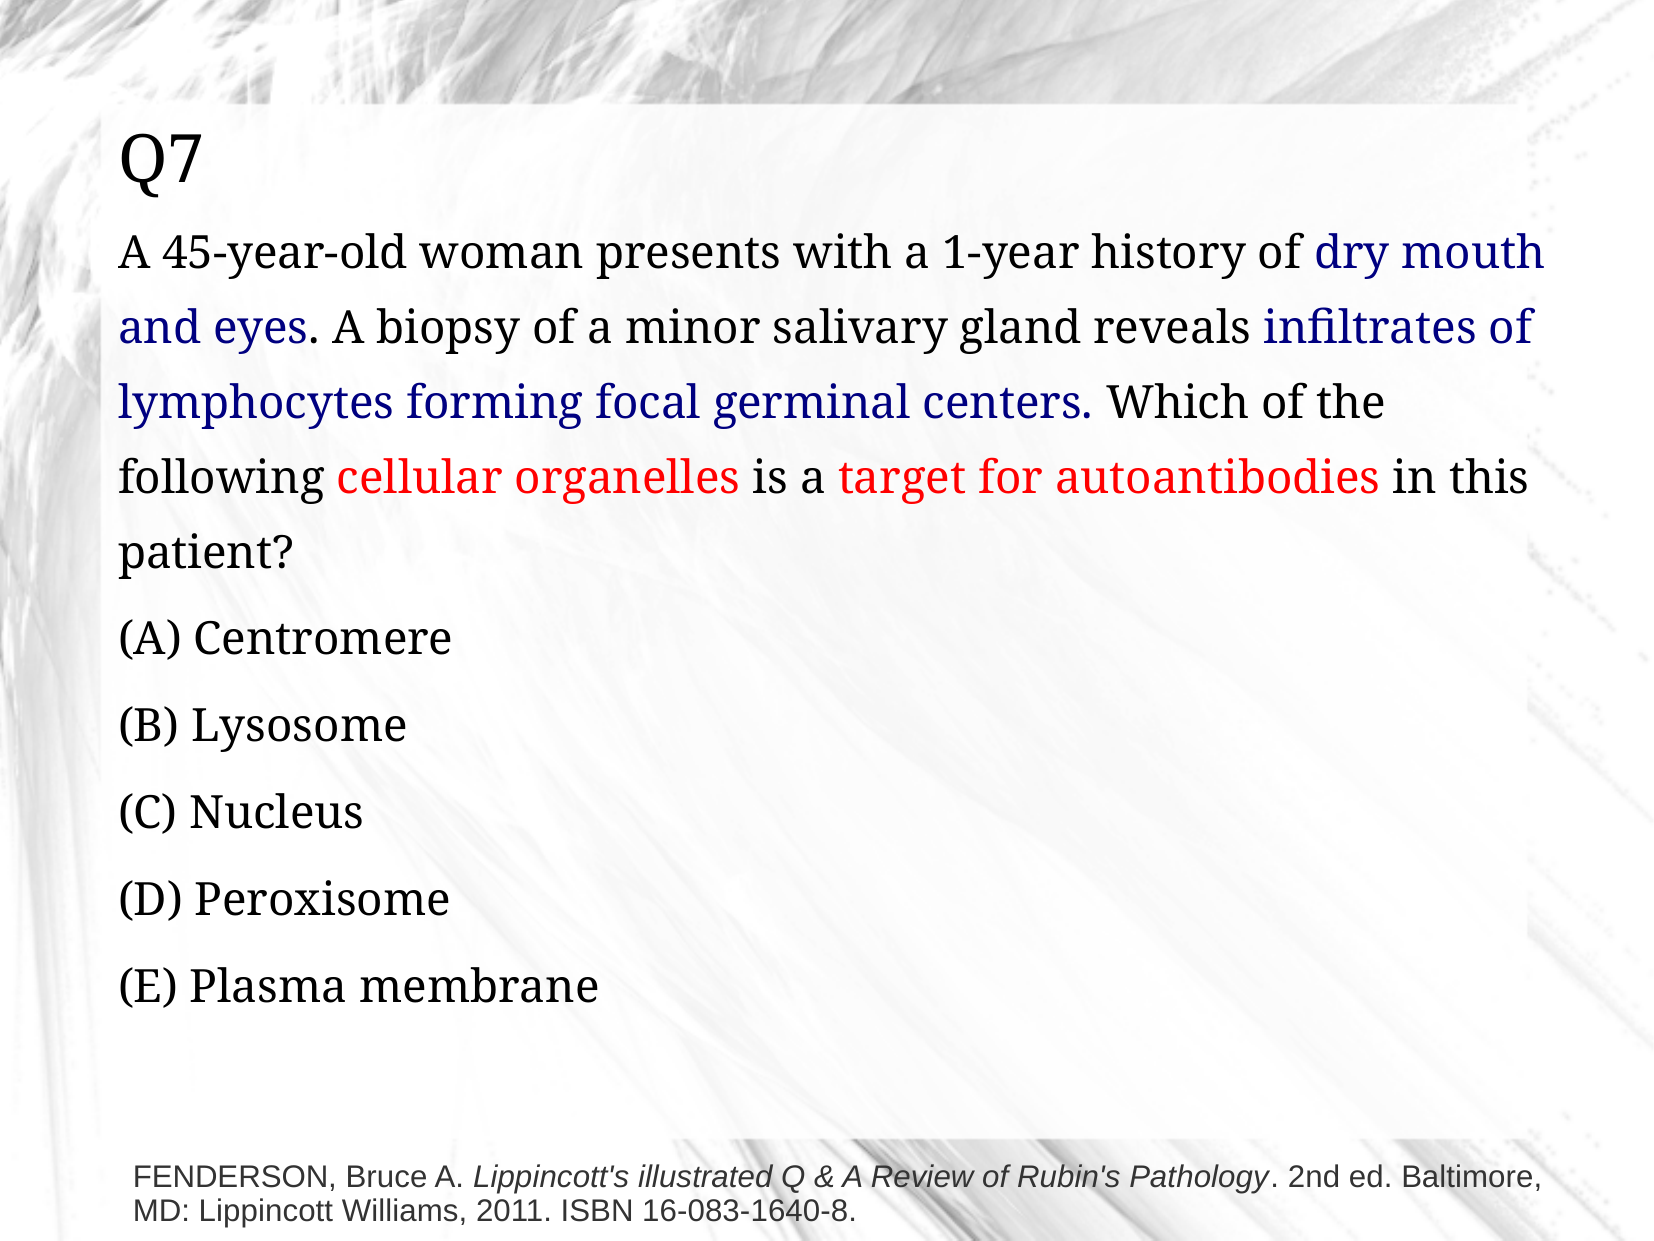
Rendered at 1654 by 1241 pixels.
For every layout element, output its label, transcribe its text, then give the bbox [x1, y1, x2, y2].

title Q7 [118, 107, 1506, 206]
list A 45-year-old woman presents with a 1-year history of dry mouth and eyes. A biopsy of a minor salivary gland reveals infiltrates of lymphocytes forming focal germinal centers. Which of the following cellular organelles is a target for autoantibodies in this patient? (A) Centromere (B) Lysosome (C) Nucleus (D) Peroxisome (E) Plasma membrane [118, 206, 1565, 1139]
text_box FENDERSON, Bruce A. Lippincott's illustrated Q & A Review of Rubin's Pathology. 2nd ed. Baltimore, MD: Lippincott Williams, 2011. ISBN 16-083-1640-8. [118, 1151, 1565, 1236]
picture [0, 0, 1654, 1241]
